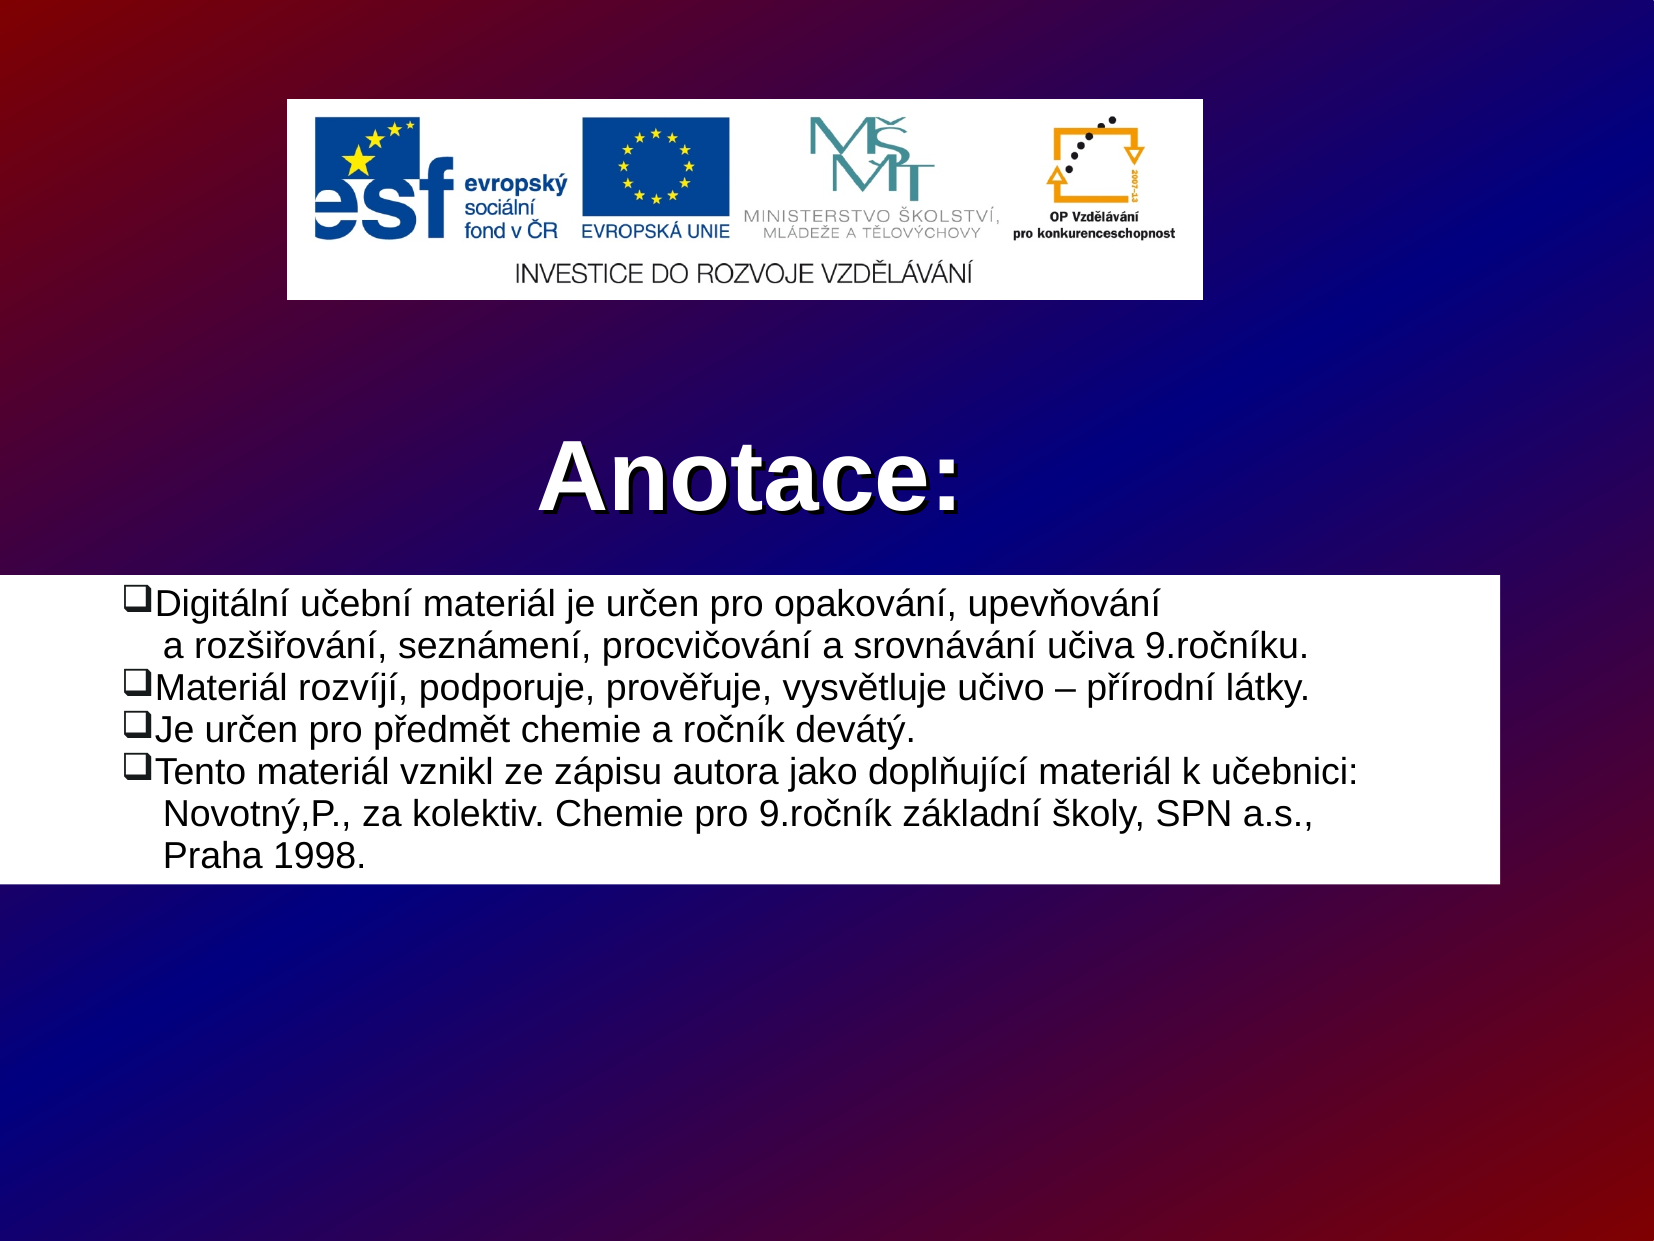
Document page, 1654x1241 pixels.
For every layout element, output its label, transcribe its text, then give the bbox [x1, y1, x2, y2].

title Anotace: [112, 349, 1388, 575]
text_box Digitální učební materiál je určen pro opakování, upevňování a rozšiřování, seznámení, procvičování a srovnávání učiva 9.ročníku. Materiál rozvíjí, podporuje, prověřuje, vysvětluje učivo – přírodní látky. Je určen pro předmět chemie a ročník devátý. Tento materiál vznikl ze zápisu autora jako doplňující materiál k učebnici: Novotný,P., za kolektiv. Chemie pro 9.ročník základní školy, SPN a.s., Praha 1998. [0, 575, 1501, 885]
picture [287, 99, 1203, 300]
